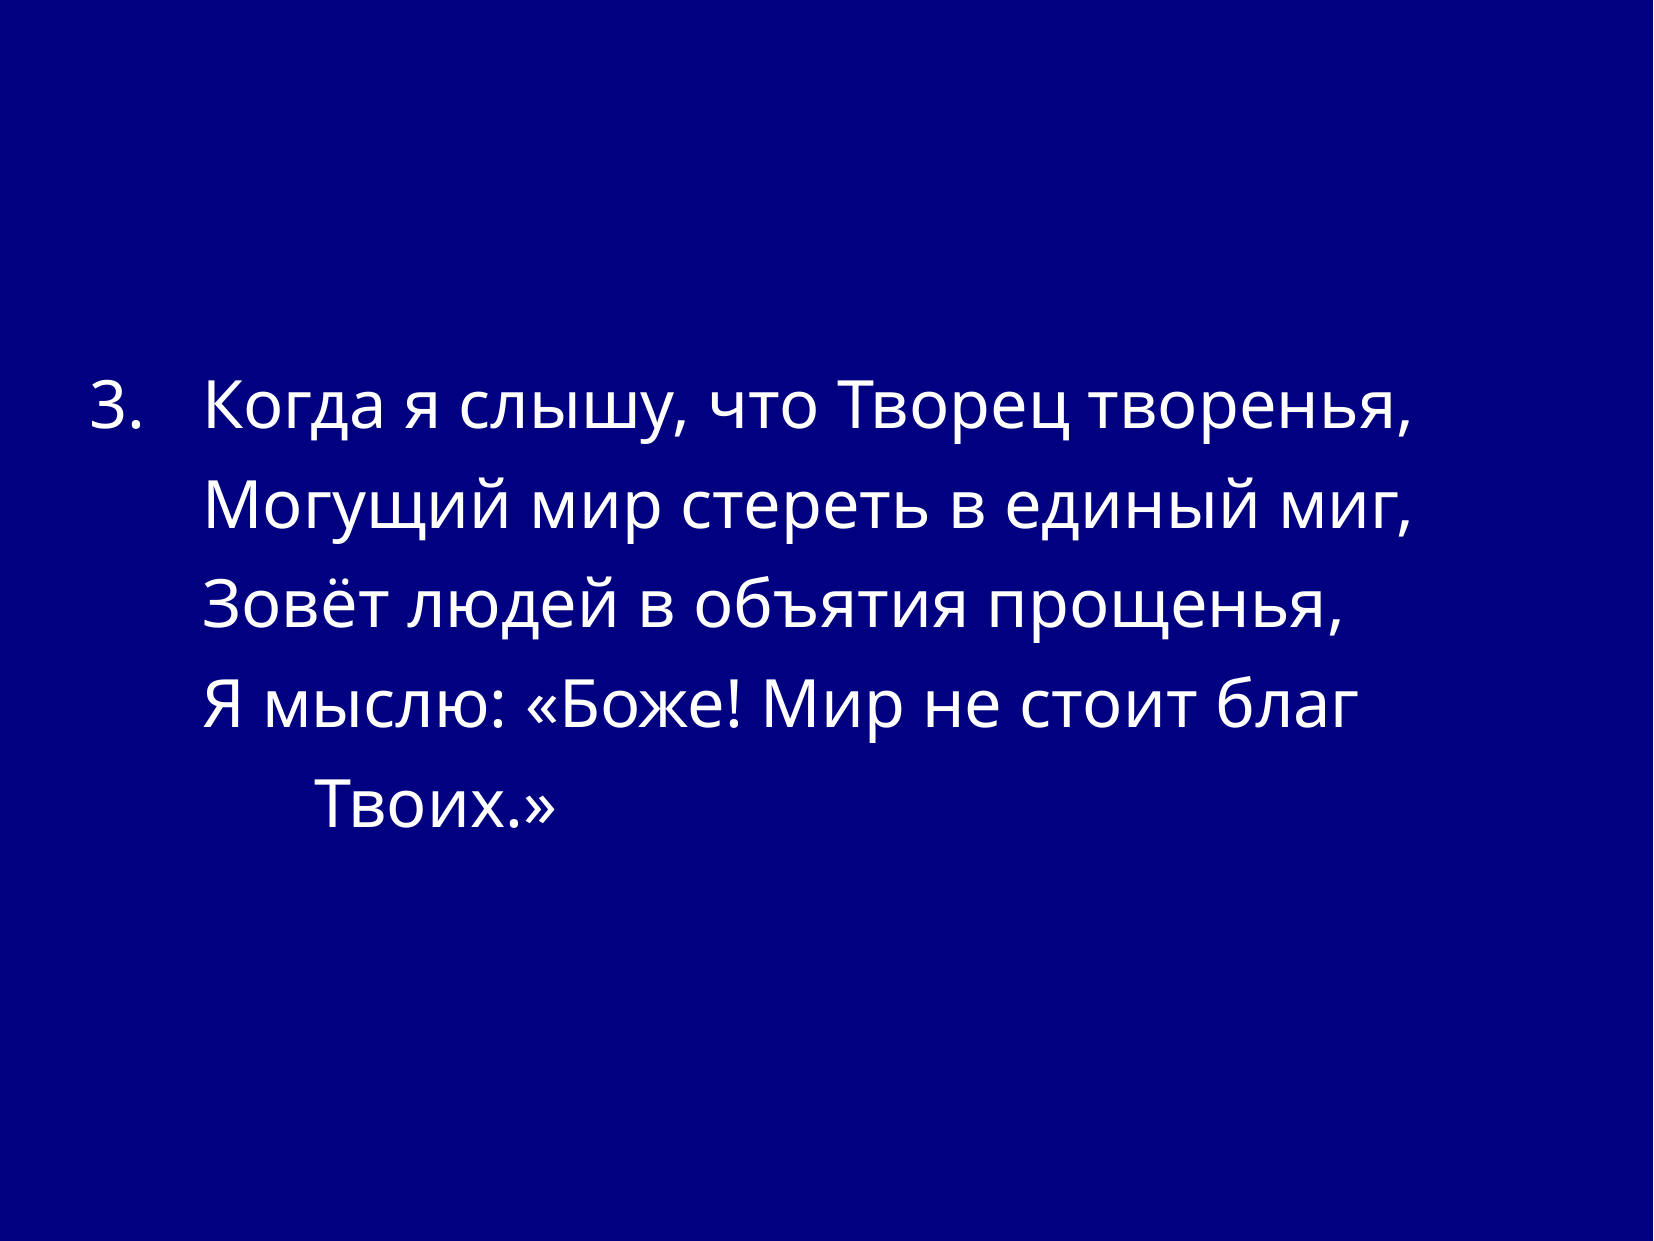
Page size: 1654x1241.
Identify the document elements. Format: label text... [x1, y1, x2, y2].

text_box 3. Когда я слышу, что Творец творенья, Могущий мир стереть в единый миг, Зовёт людей в объятия прощенья, Я мыслю: «Боже! Мир не стоит благ Твоих.» [75, 150, 1576, 1163]
